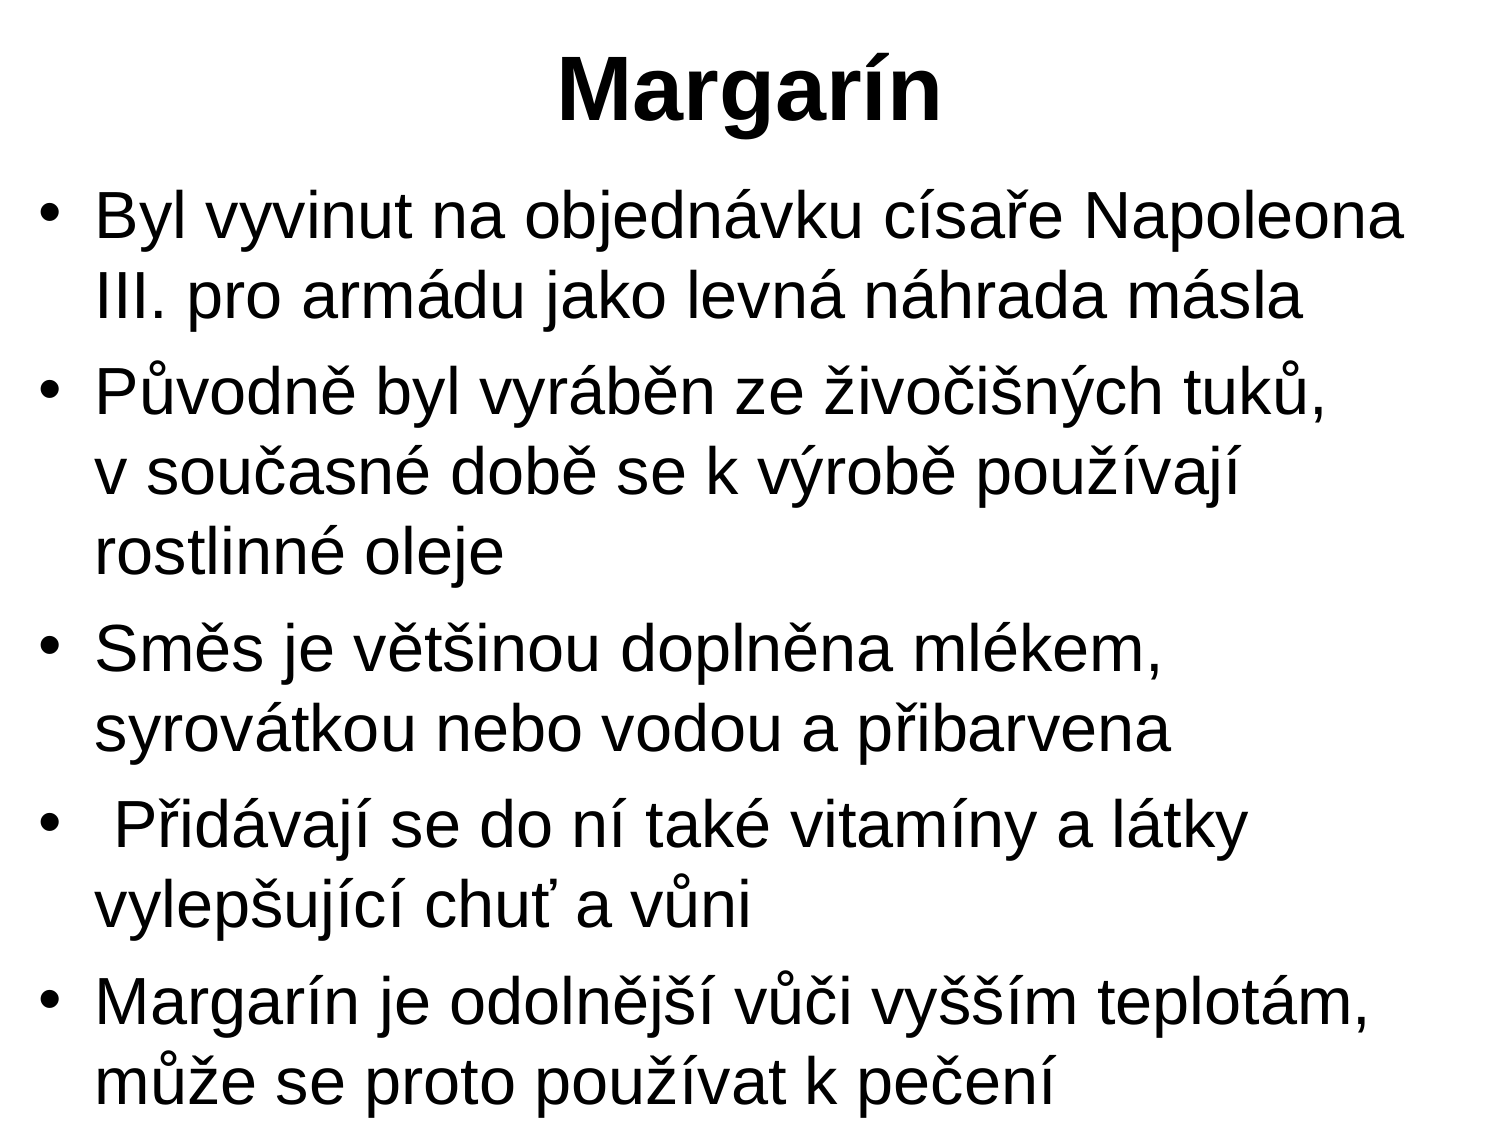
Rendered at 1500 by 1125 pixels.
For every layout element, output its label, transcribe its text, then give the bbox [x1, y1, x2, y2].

title Margarín [75, 21, 1426, 257]
list Byl vyvinut na objednávku císaře Napoleona III. pro armádu jako levná náhrada másla Původně byl vyráběn ze živočišných tuků, v současné době se k výrobě používají rostlinné oleje Směs je většinou doplněna mlékem, syrovátkou nebo vodou a přibarvena Přidávají se do ní také vitamíny a látky vylepšující chuť a vůni Margarín je odolnější vůči vyšším teplotám, může se proto používat k pečení [23, 164, 1454, 1125]
